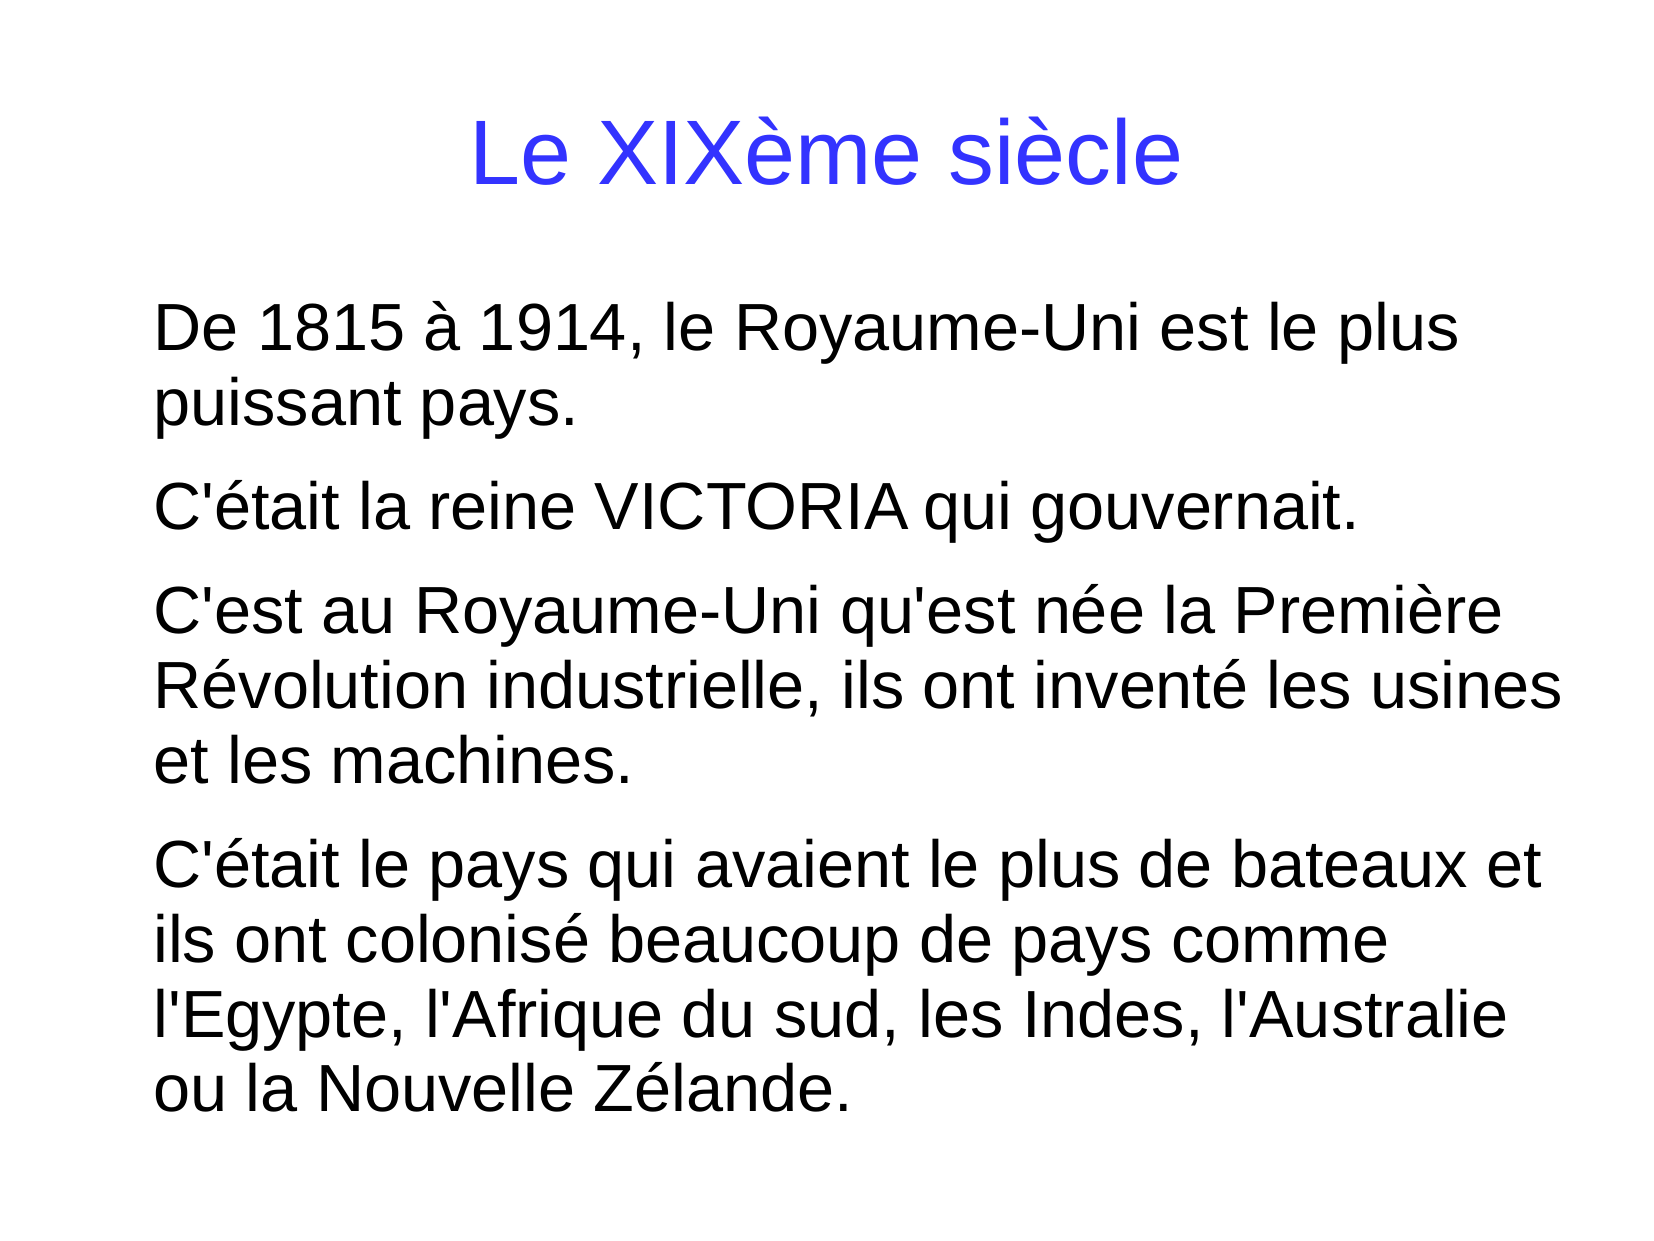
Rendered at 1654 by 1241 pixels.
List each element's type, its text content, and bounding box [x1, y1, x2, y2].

title Le XIXème siècle [82, 49, 1571, 257]
list De 1815 à 1914, le Royaume-Uni est le plus puissant pays. C'était la reine VICTORIA qui gouvernait. C'est au Royaume-Uni qu'est née la Première Révolution industrielle, ils ont inventé les usines et les machines. C'était le pays qui avaient le plus de bateaux et ils ont colonisé beaucoup de pays comme l'Egypte, l'Afrique du sud, les Indes, l'Australie ou la Nouvelle Zélande. [82, 290, 1571, 1202]
